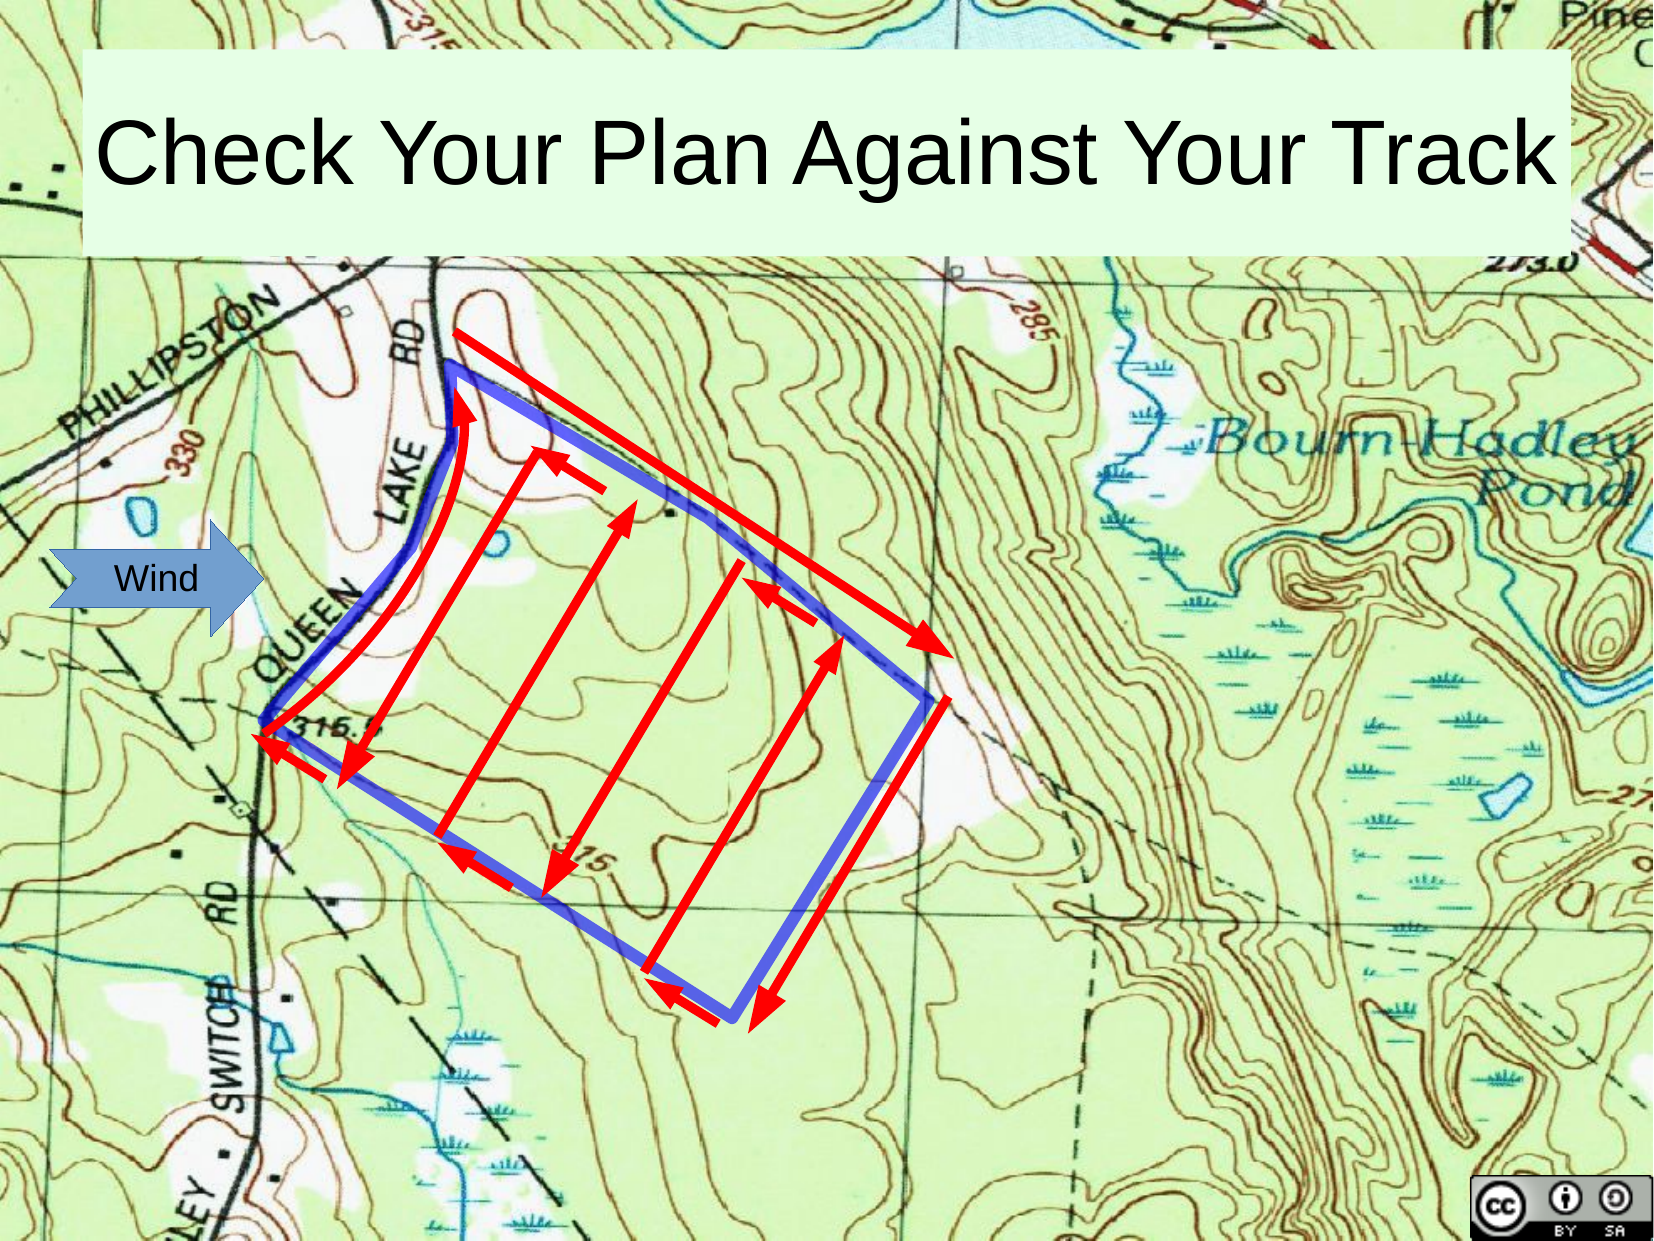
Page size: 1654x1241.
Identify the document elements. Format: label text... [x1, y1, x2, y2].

text_box Wind [49, 519, 264, 637]
title Check Your Plan Against Your Track [82, 49, 1571, 257]
picture [0, 0, 1654, 1241]
